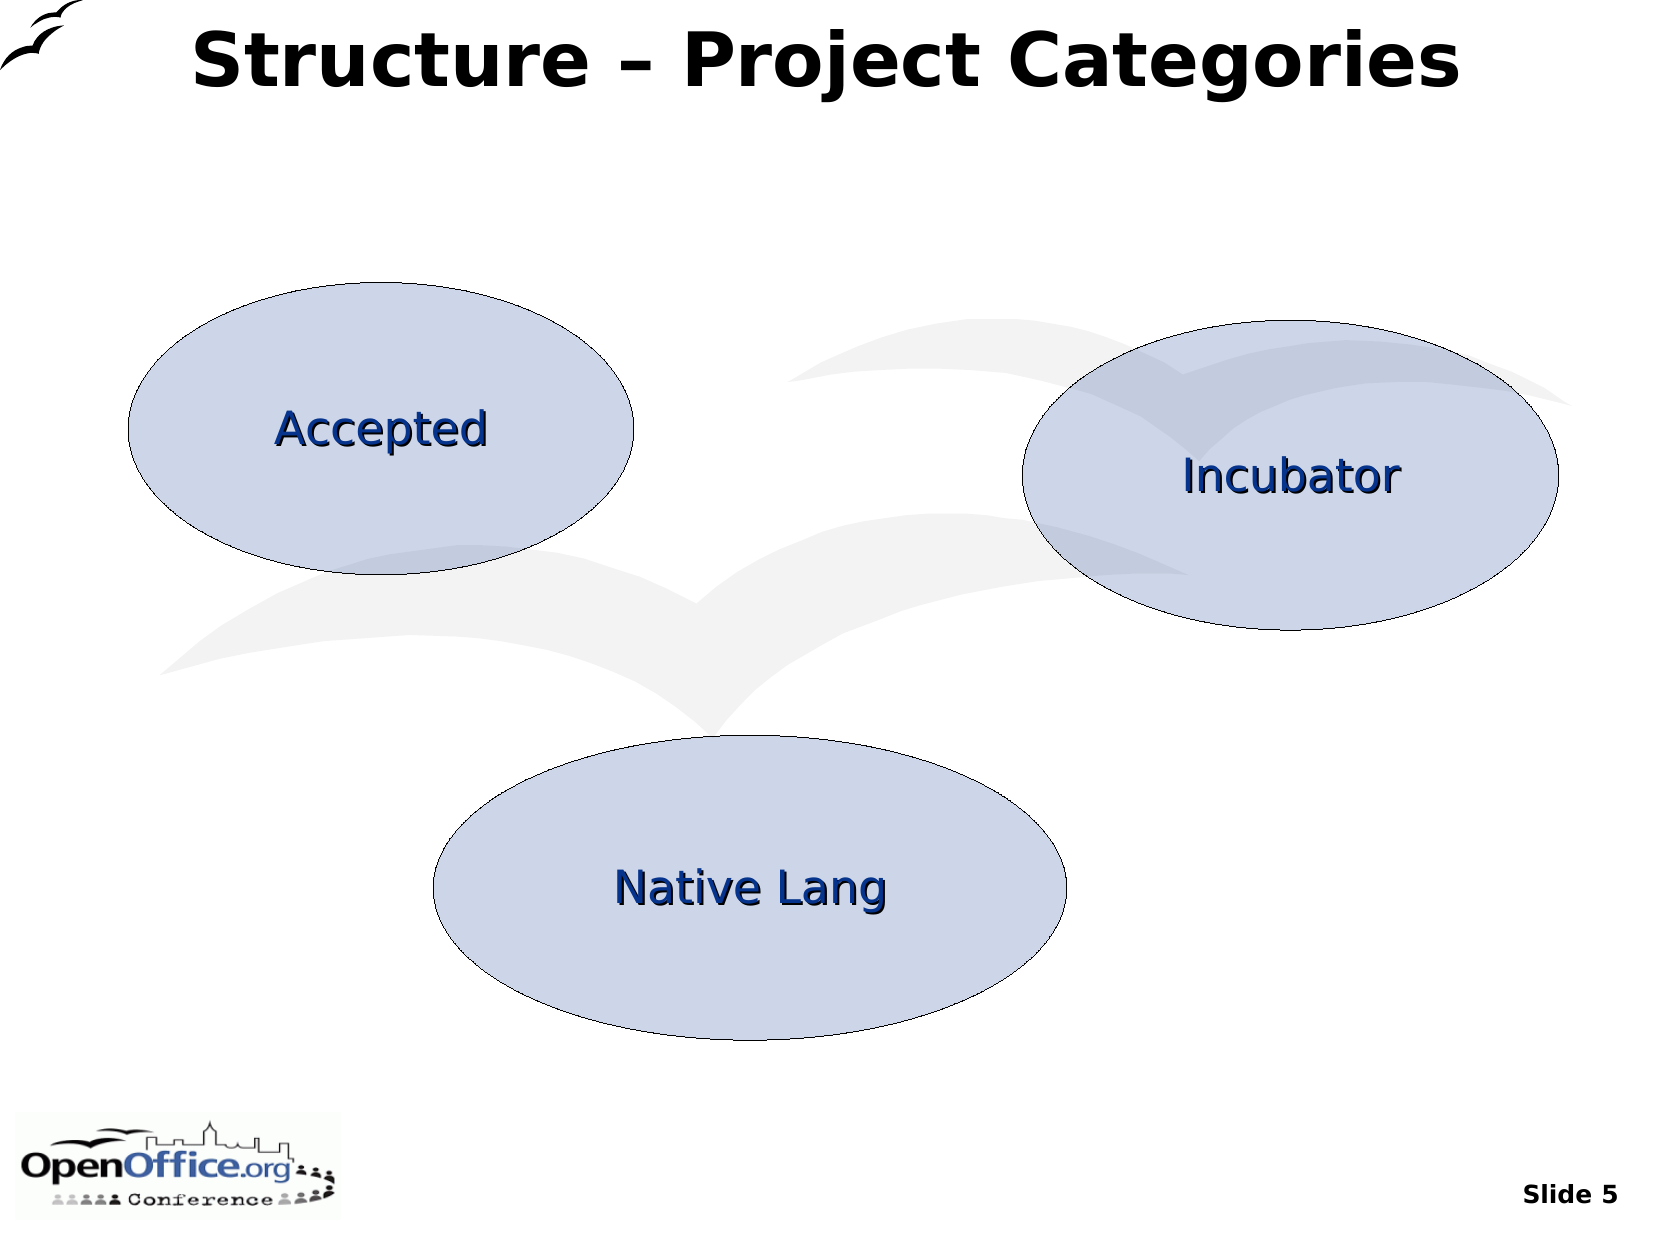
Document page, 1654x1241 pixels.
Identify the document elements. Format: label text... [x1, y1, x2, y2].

text_box Incubator [1022, 320, 1559, 631]
text_box Accepted [128, 282, 634, 575]
text_box Native Lang [433, 735, 1067, 1041]
title Structure – Project Categories [0, 0, 1654, 121]
picture [15, 1112, 341, 1220]
